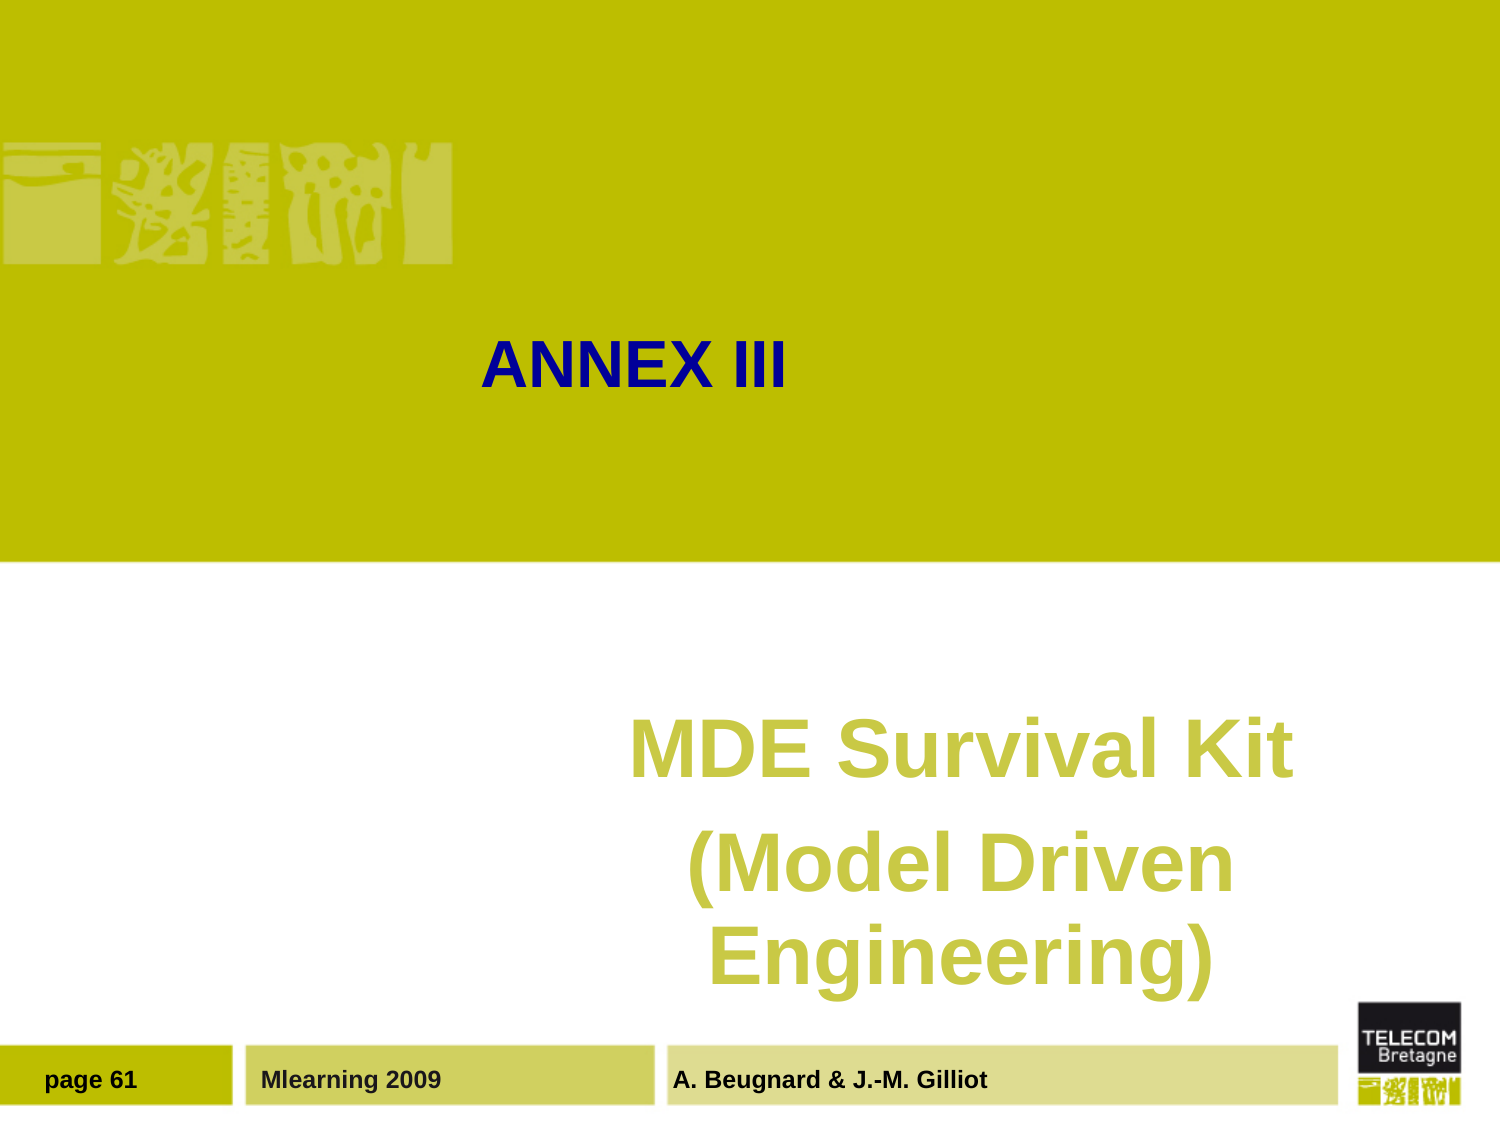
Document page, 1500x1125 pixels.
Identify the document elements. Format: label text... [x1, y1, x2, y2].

subtitle MDE Survival Kit (Model Driven Engineering) [465, 695, 1459, 1120]
picture [0, 0, 1500, 1125]
title ANNEX III [465, 195, 1459, 533]
